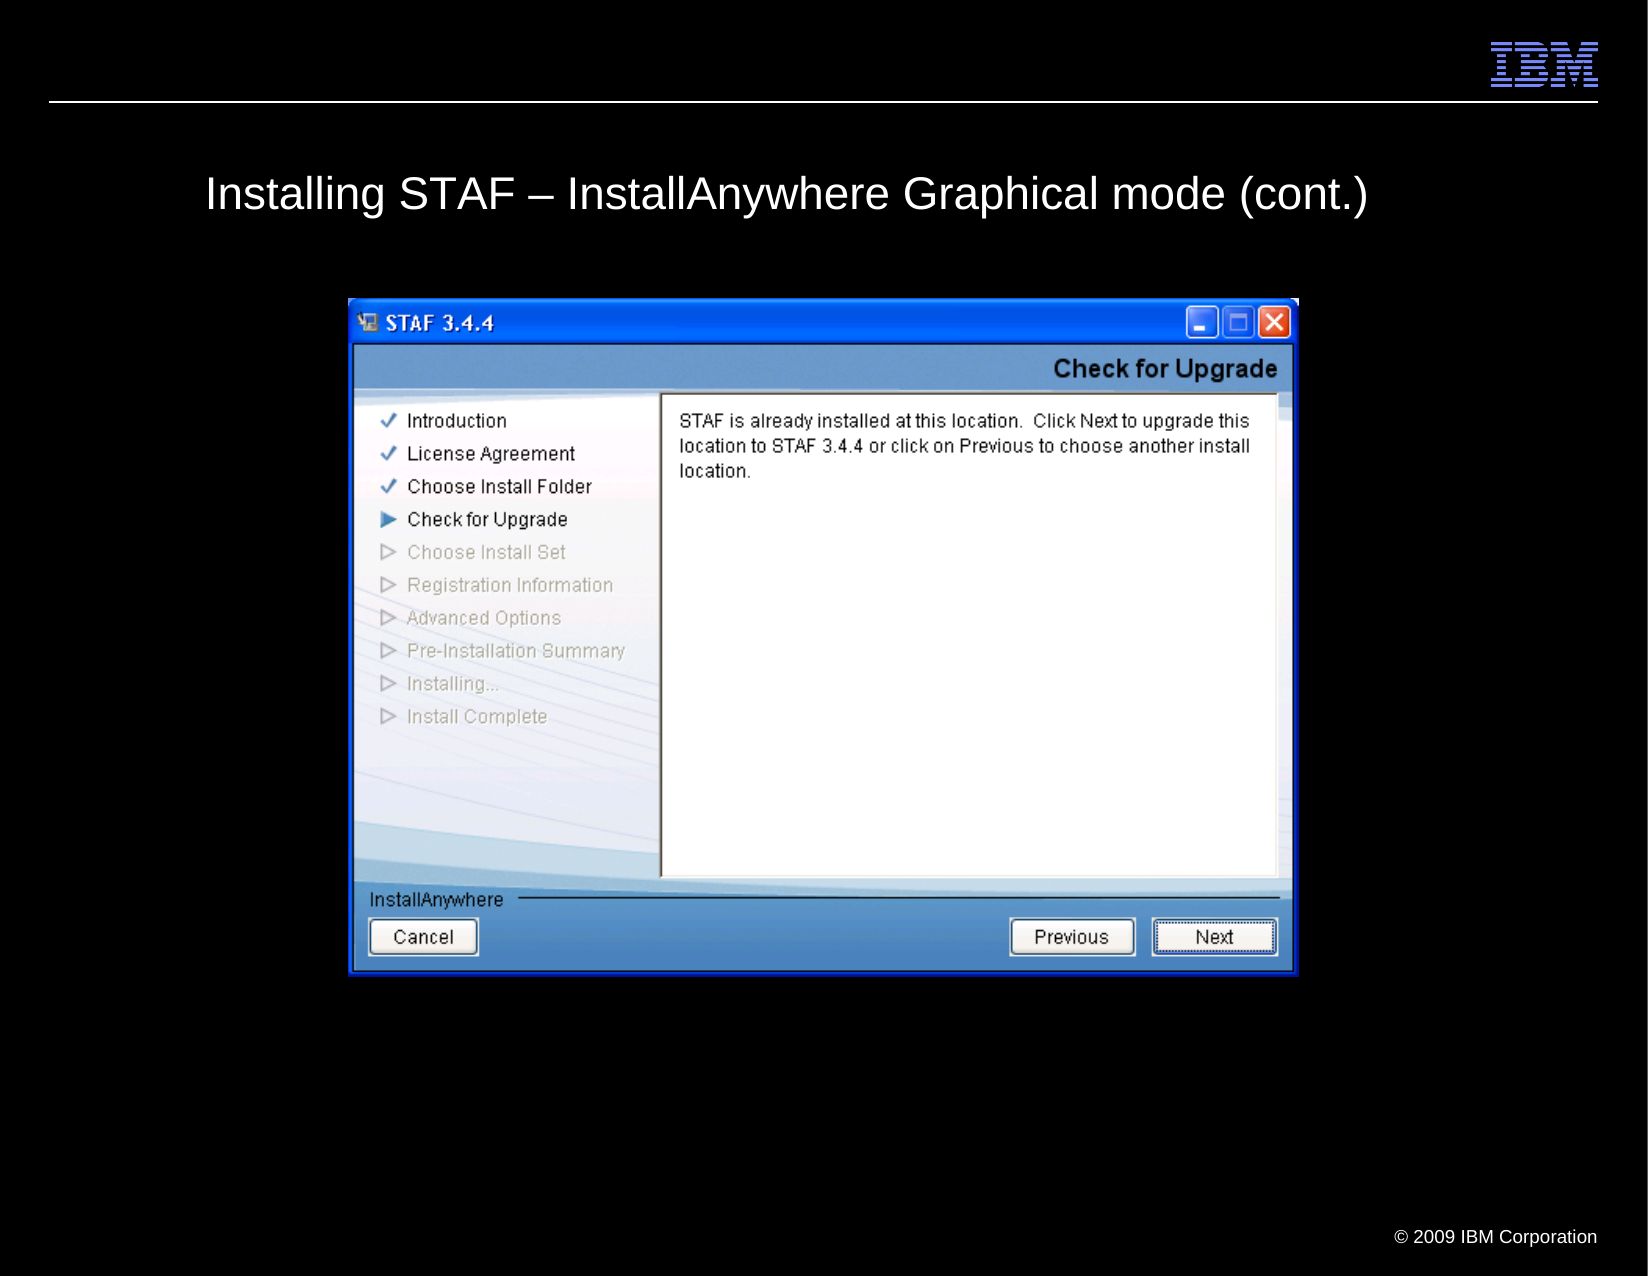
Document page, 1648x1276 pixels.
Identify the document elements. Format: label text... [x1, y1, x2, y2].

title Installing STAF – InstallAnywhere Graphical mode (cont.) [188, 161, 1648, 255]
picture [348, 298, 1299, 977]
picture [1491, 42, 1598, 87]
